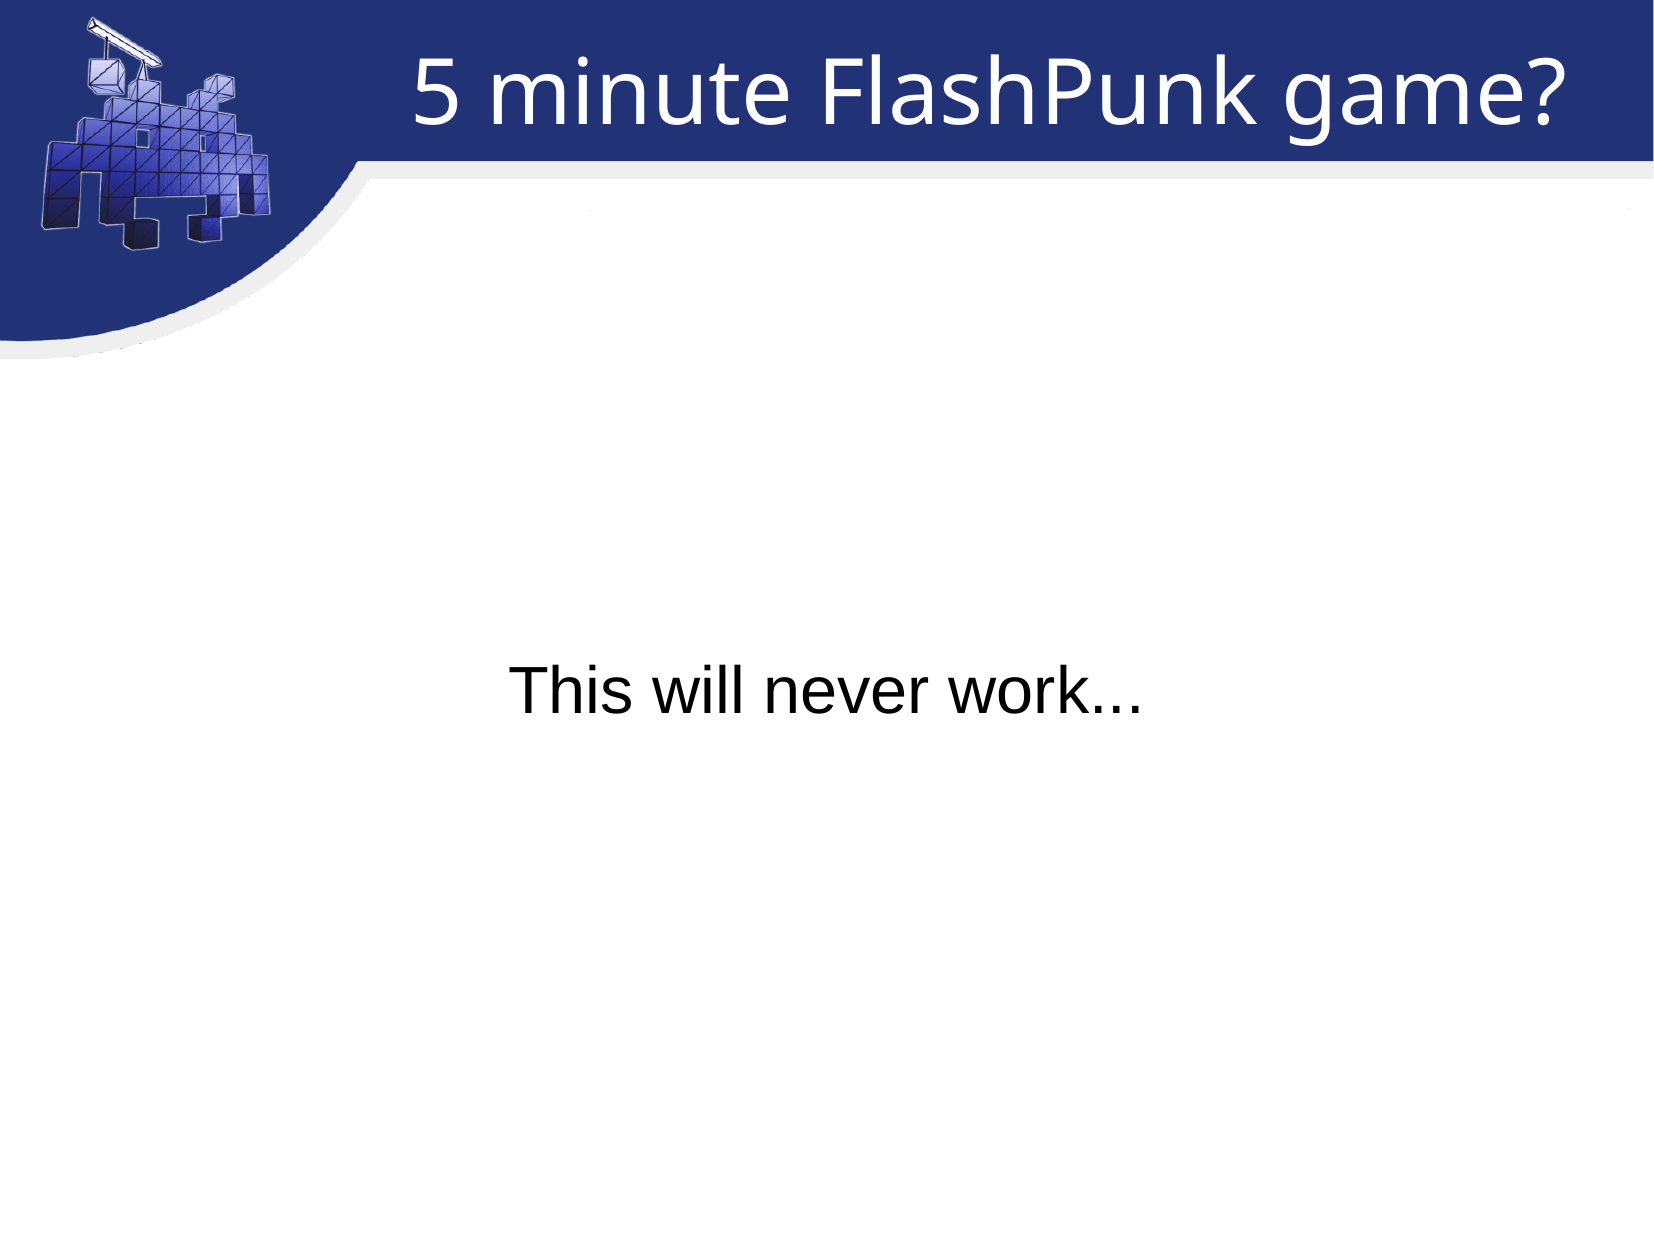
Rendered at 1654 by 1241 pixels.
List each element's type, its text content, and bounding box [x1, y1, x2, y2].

picture [0, 0, 1654, 443]
subtitle This will never work... [29, 295, 1625, 1086]
title 5 minute FlashPunk game? [354, 29, 1625, 148]
